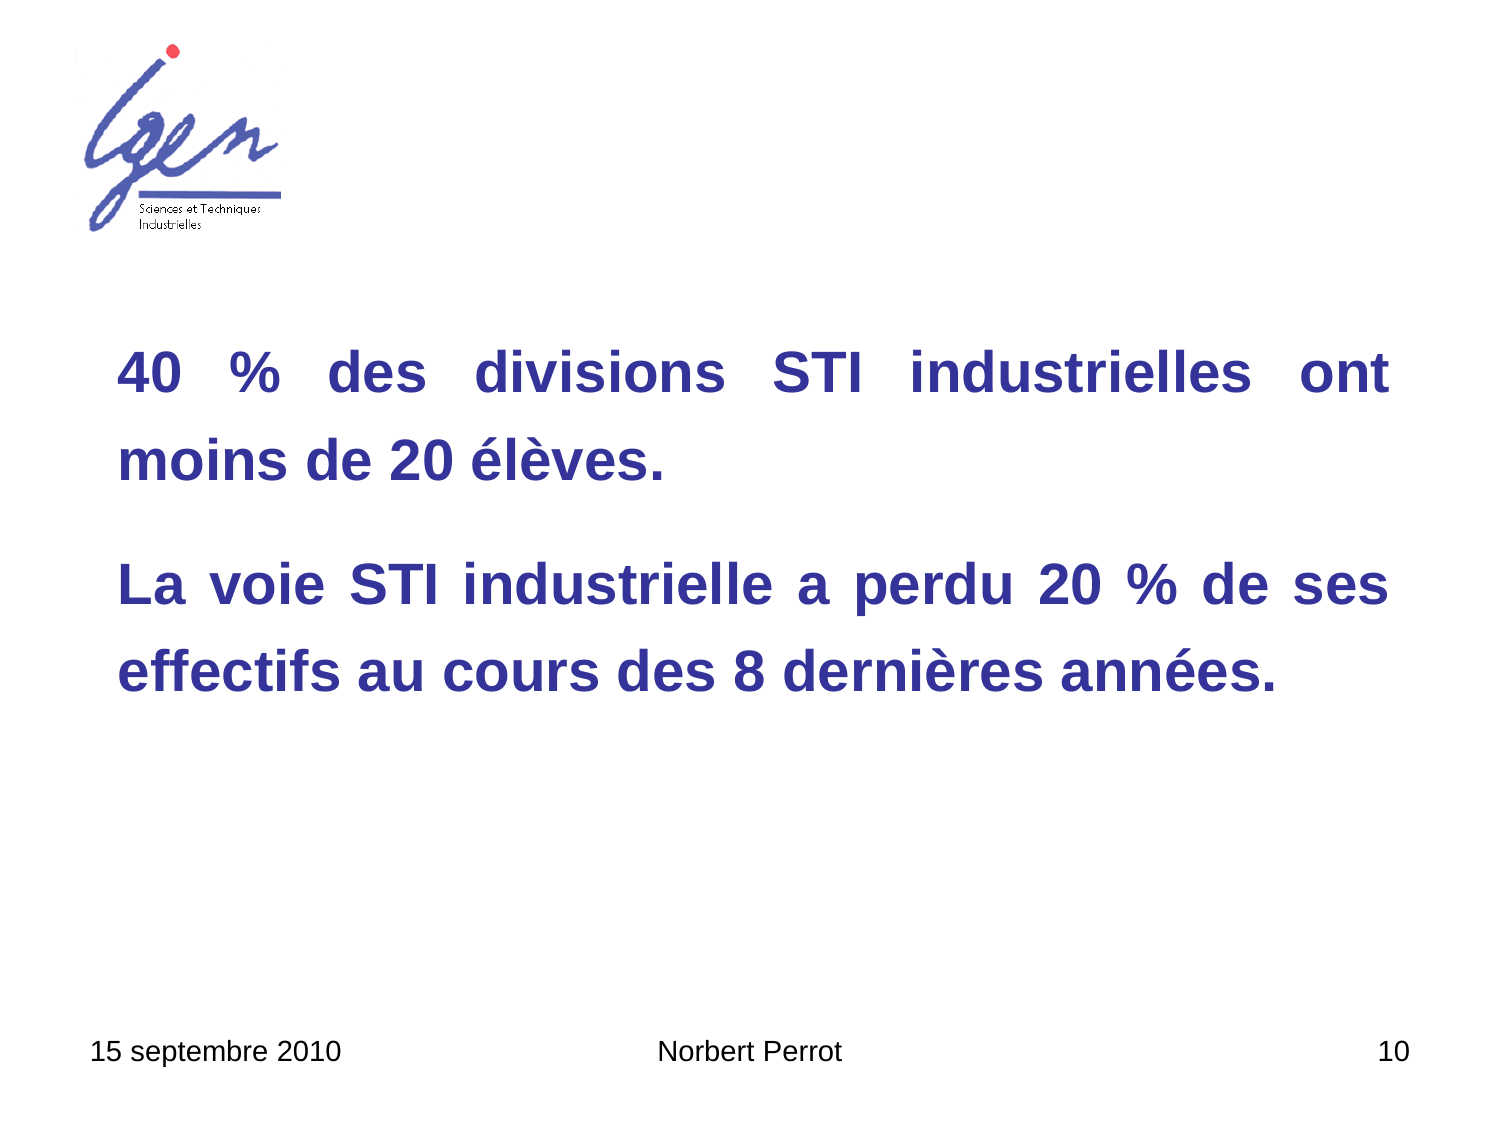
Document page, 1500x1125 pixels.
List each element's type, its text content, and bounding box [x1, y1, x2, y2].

text_box Norbert Perrot [512, 1024, 988, 1103]
text_box <numéro> [1074, 1024, 1426, 1103]
picture [75, 42, 281, 235]
text_box 40 % des divisions STI industrielles ont moins de 20 élèves. La voie STI industrielle a perdu 20 % de ses effectifs au cours des 8 dernières années. [103, 309, 1407, 782]
text_box 15 septembre 2010 [74, 1024, 426, 1103]
